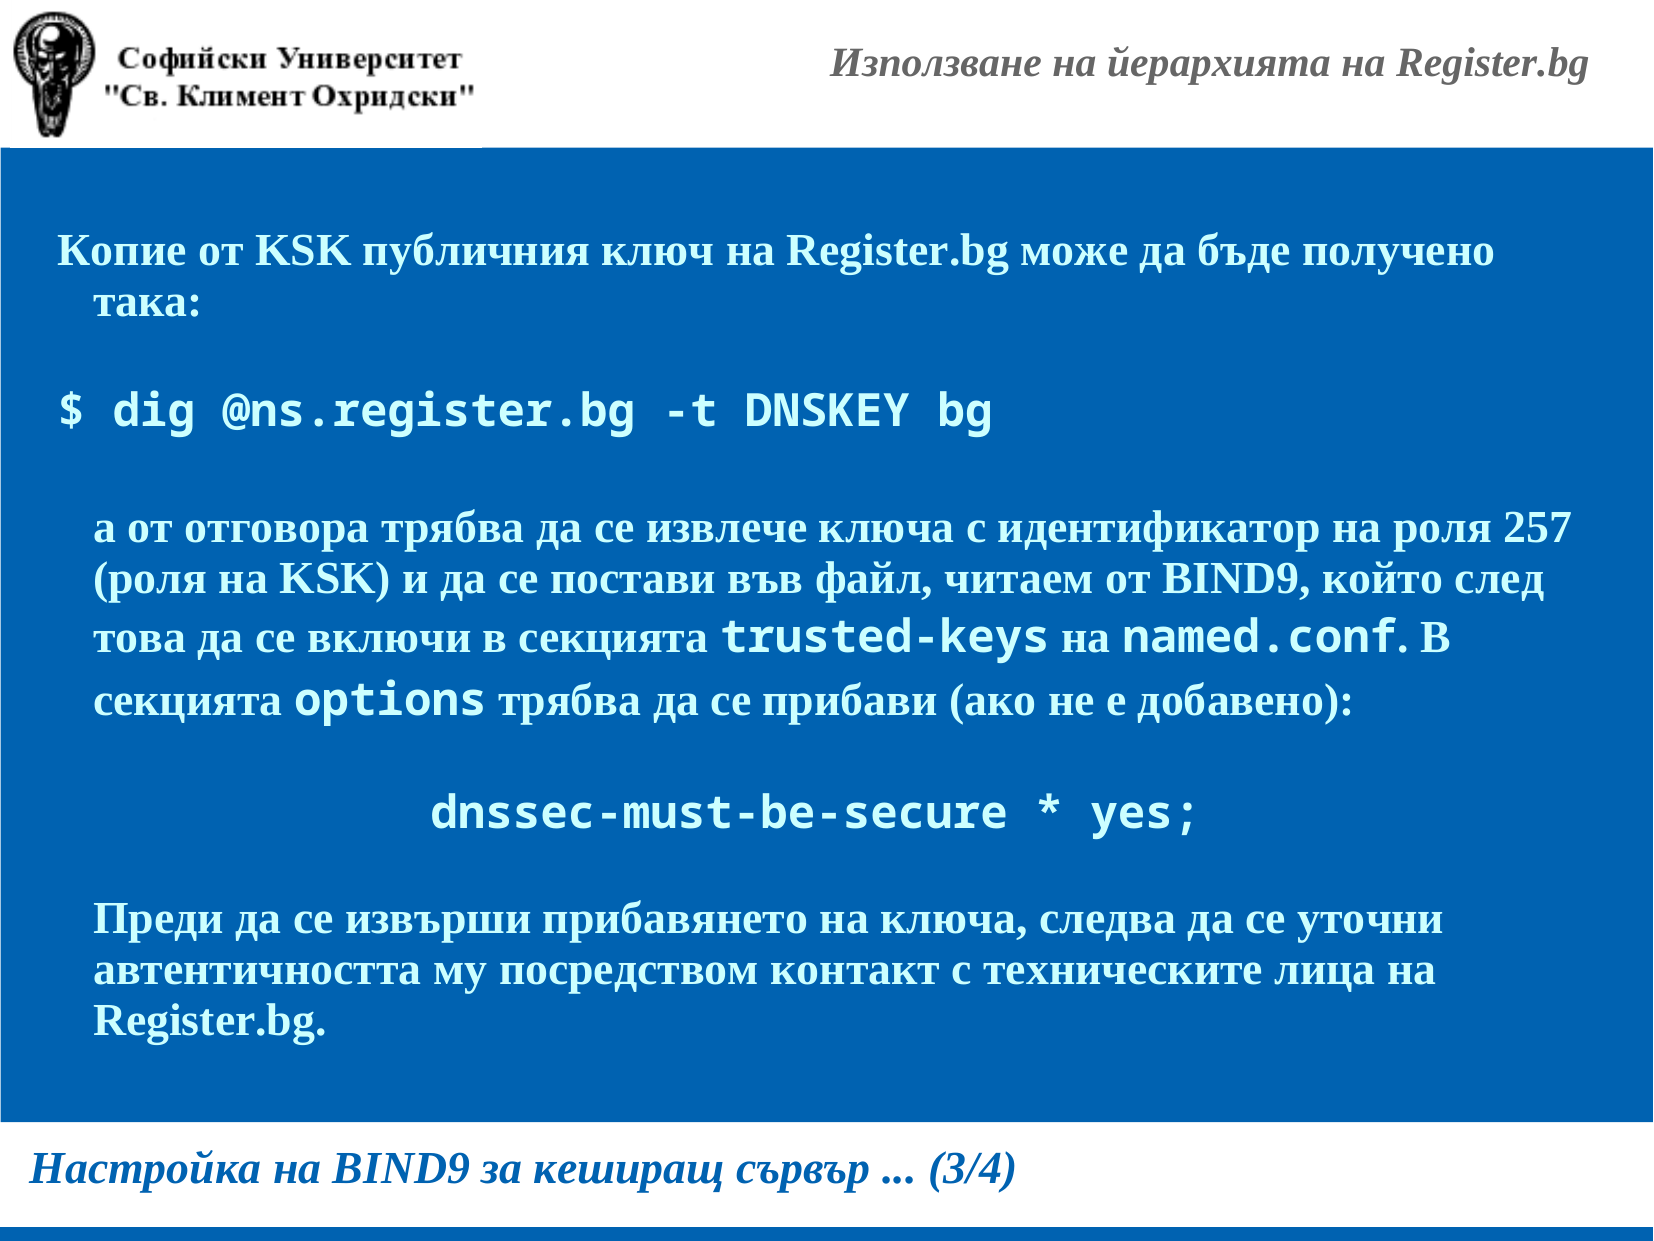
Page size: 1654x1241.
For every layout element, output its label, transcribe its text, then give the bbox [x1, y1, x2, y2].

text_box Настройка на BIND9 за кеширащ сървър ... (3/4) [29, 1143, 1029, 1211]
picture [10, 0, 482, 148]
title Използване на йерархията на Register.bg [768, 2, 1652, 121]
text_box Копие от KSK публичния ключ на Register.bg може да бъде получено така: $ dig @ns.register.bg -t DNSKEY bg а от отговора трябва да се извлече ключа с идентификатор на роля 257 (роля на KSK) и да се постави във файл, читаем от BIND9, който след това да се включи в секцията trusted-keys на named.conf. В секцията options трябва да се прибави (ако не е добавено): dnssec-must-be-secure * yes; Преди да се извърши прибавянето на ключа, следва да се уточни автентичността му посредством контакт с техническите лица на Register.bg. [0, 147, 1653, 1123]
